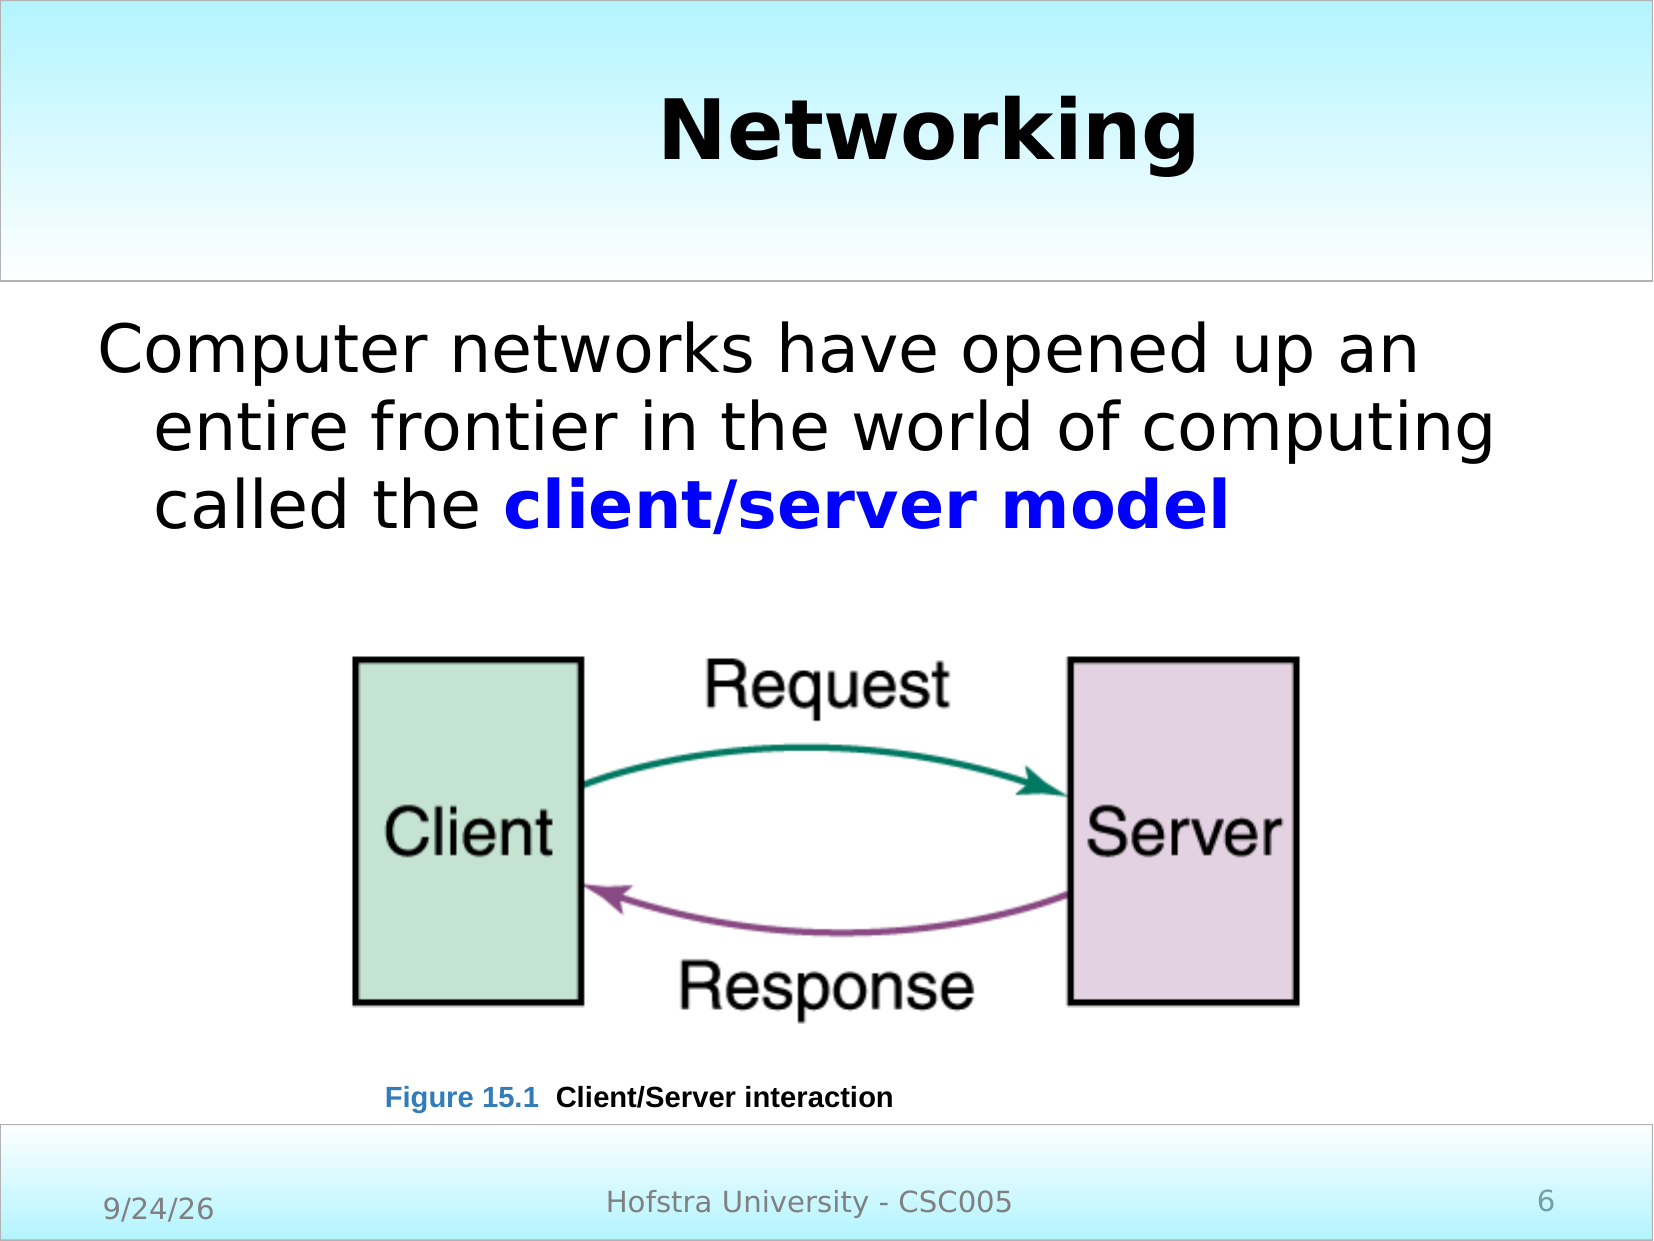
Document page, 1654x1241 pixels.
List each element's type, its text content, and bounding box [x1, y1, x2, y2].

title Networking [247, 27, 1612, 235]
list Computer networks have opened up an entire frontier in the world of computing called the client/server model [82, 303, 1571, 673]
picture [313, 605, 1340, 1064]
text_box Figure 15.1 Client/Server interaction [370, 1073, 910, 1122]
